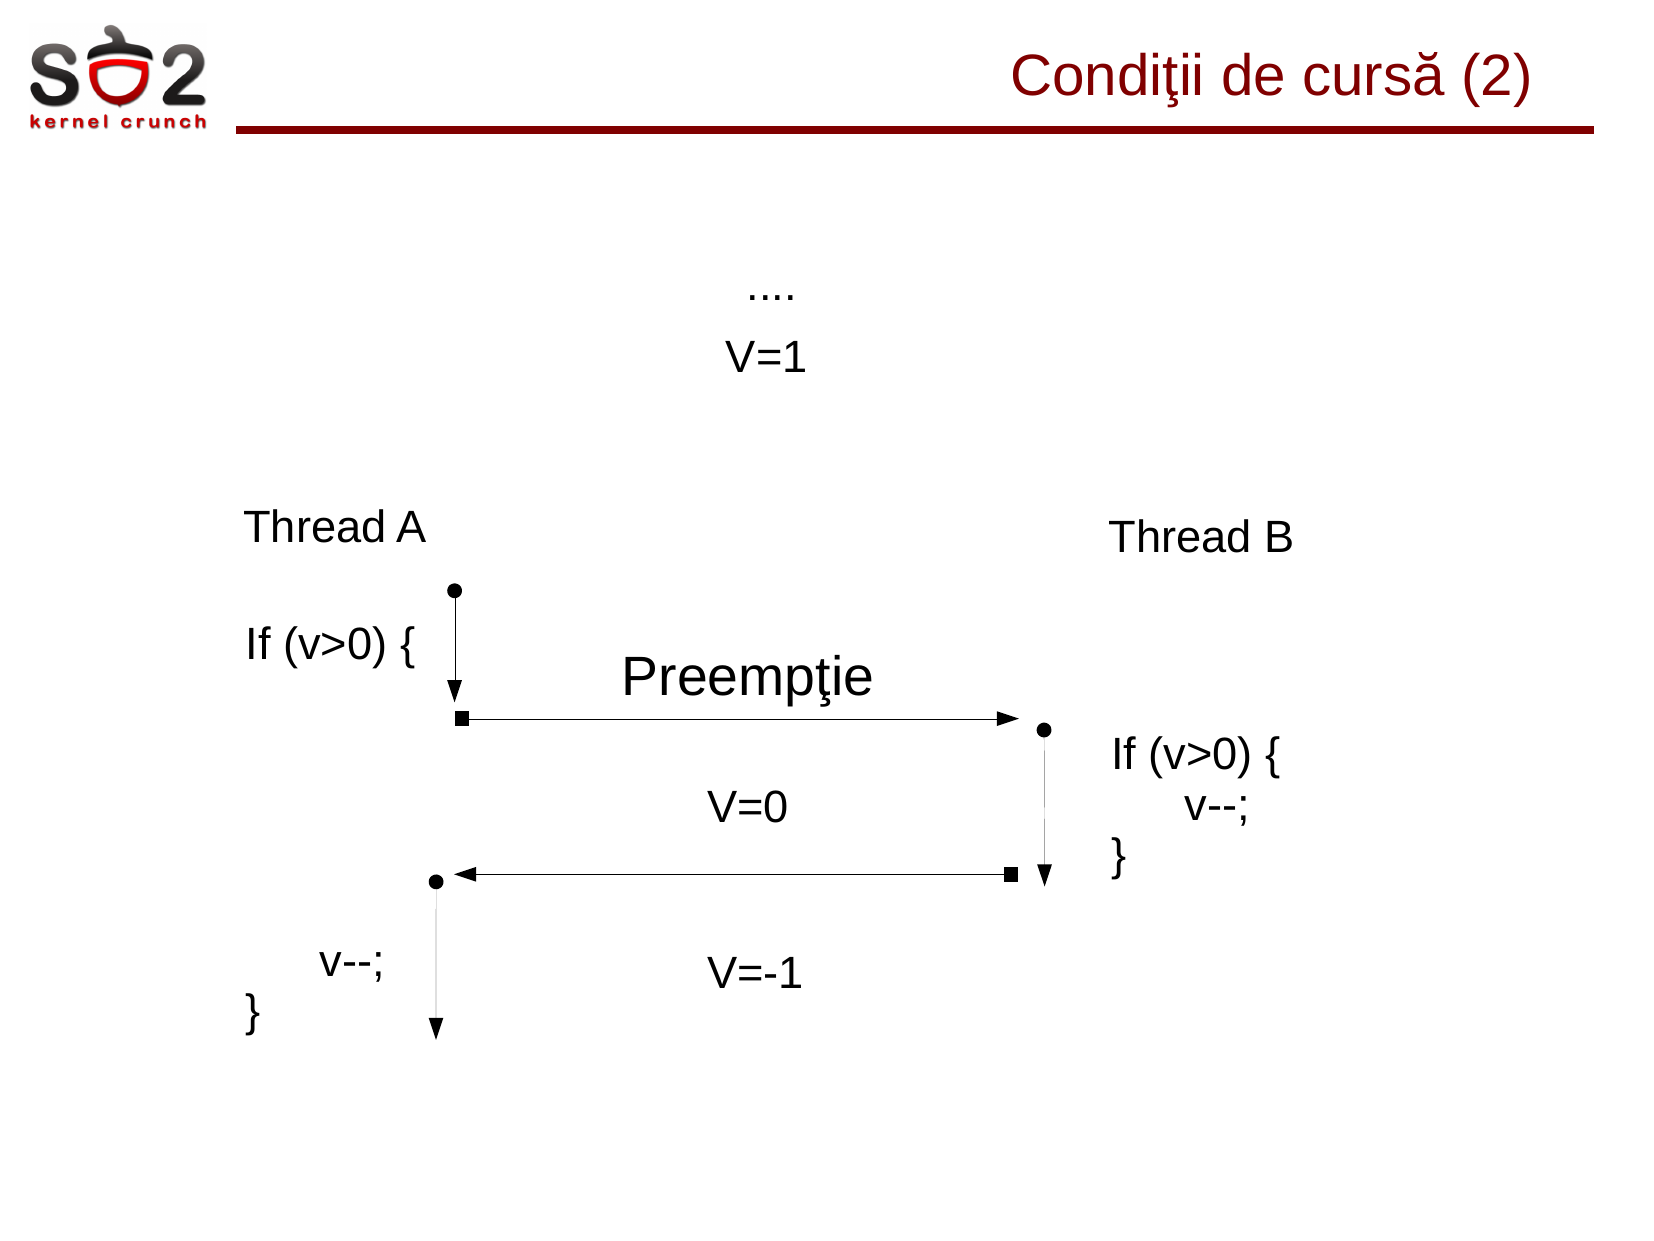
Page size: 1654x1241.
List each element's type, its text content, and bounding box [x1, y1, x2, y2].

text_box .... [732, 251, 813, 329]
text_box Thread A [228, 494, 449, 572]
title Condiţii de cursă (2) [121, 2, 1534, 148]
text_box Thread B [1093, 504, 1313, 582]
text_box If (v>0) { v--; } [1096, 721, 1320, 920]
text_box v--; } [230, 877, 407, 1076]
picture [29, 23, 121, 130]
text_box V=-1 [692, 939, 829, 1017]
text_box V=1 [711, 324, 831, 401]
text_box V=0 [692, 774, 812, 852]
text_box Preempţie [606, 637, 890, 716]
text_box If (v>0) { [230, 611, 455, 689]
